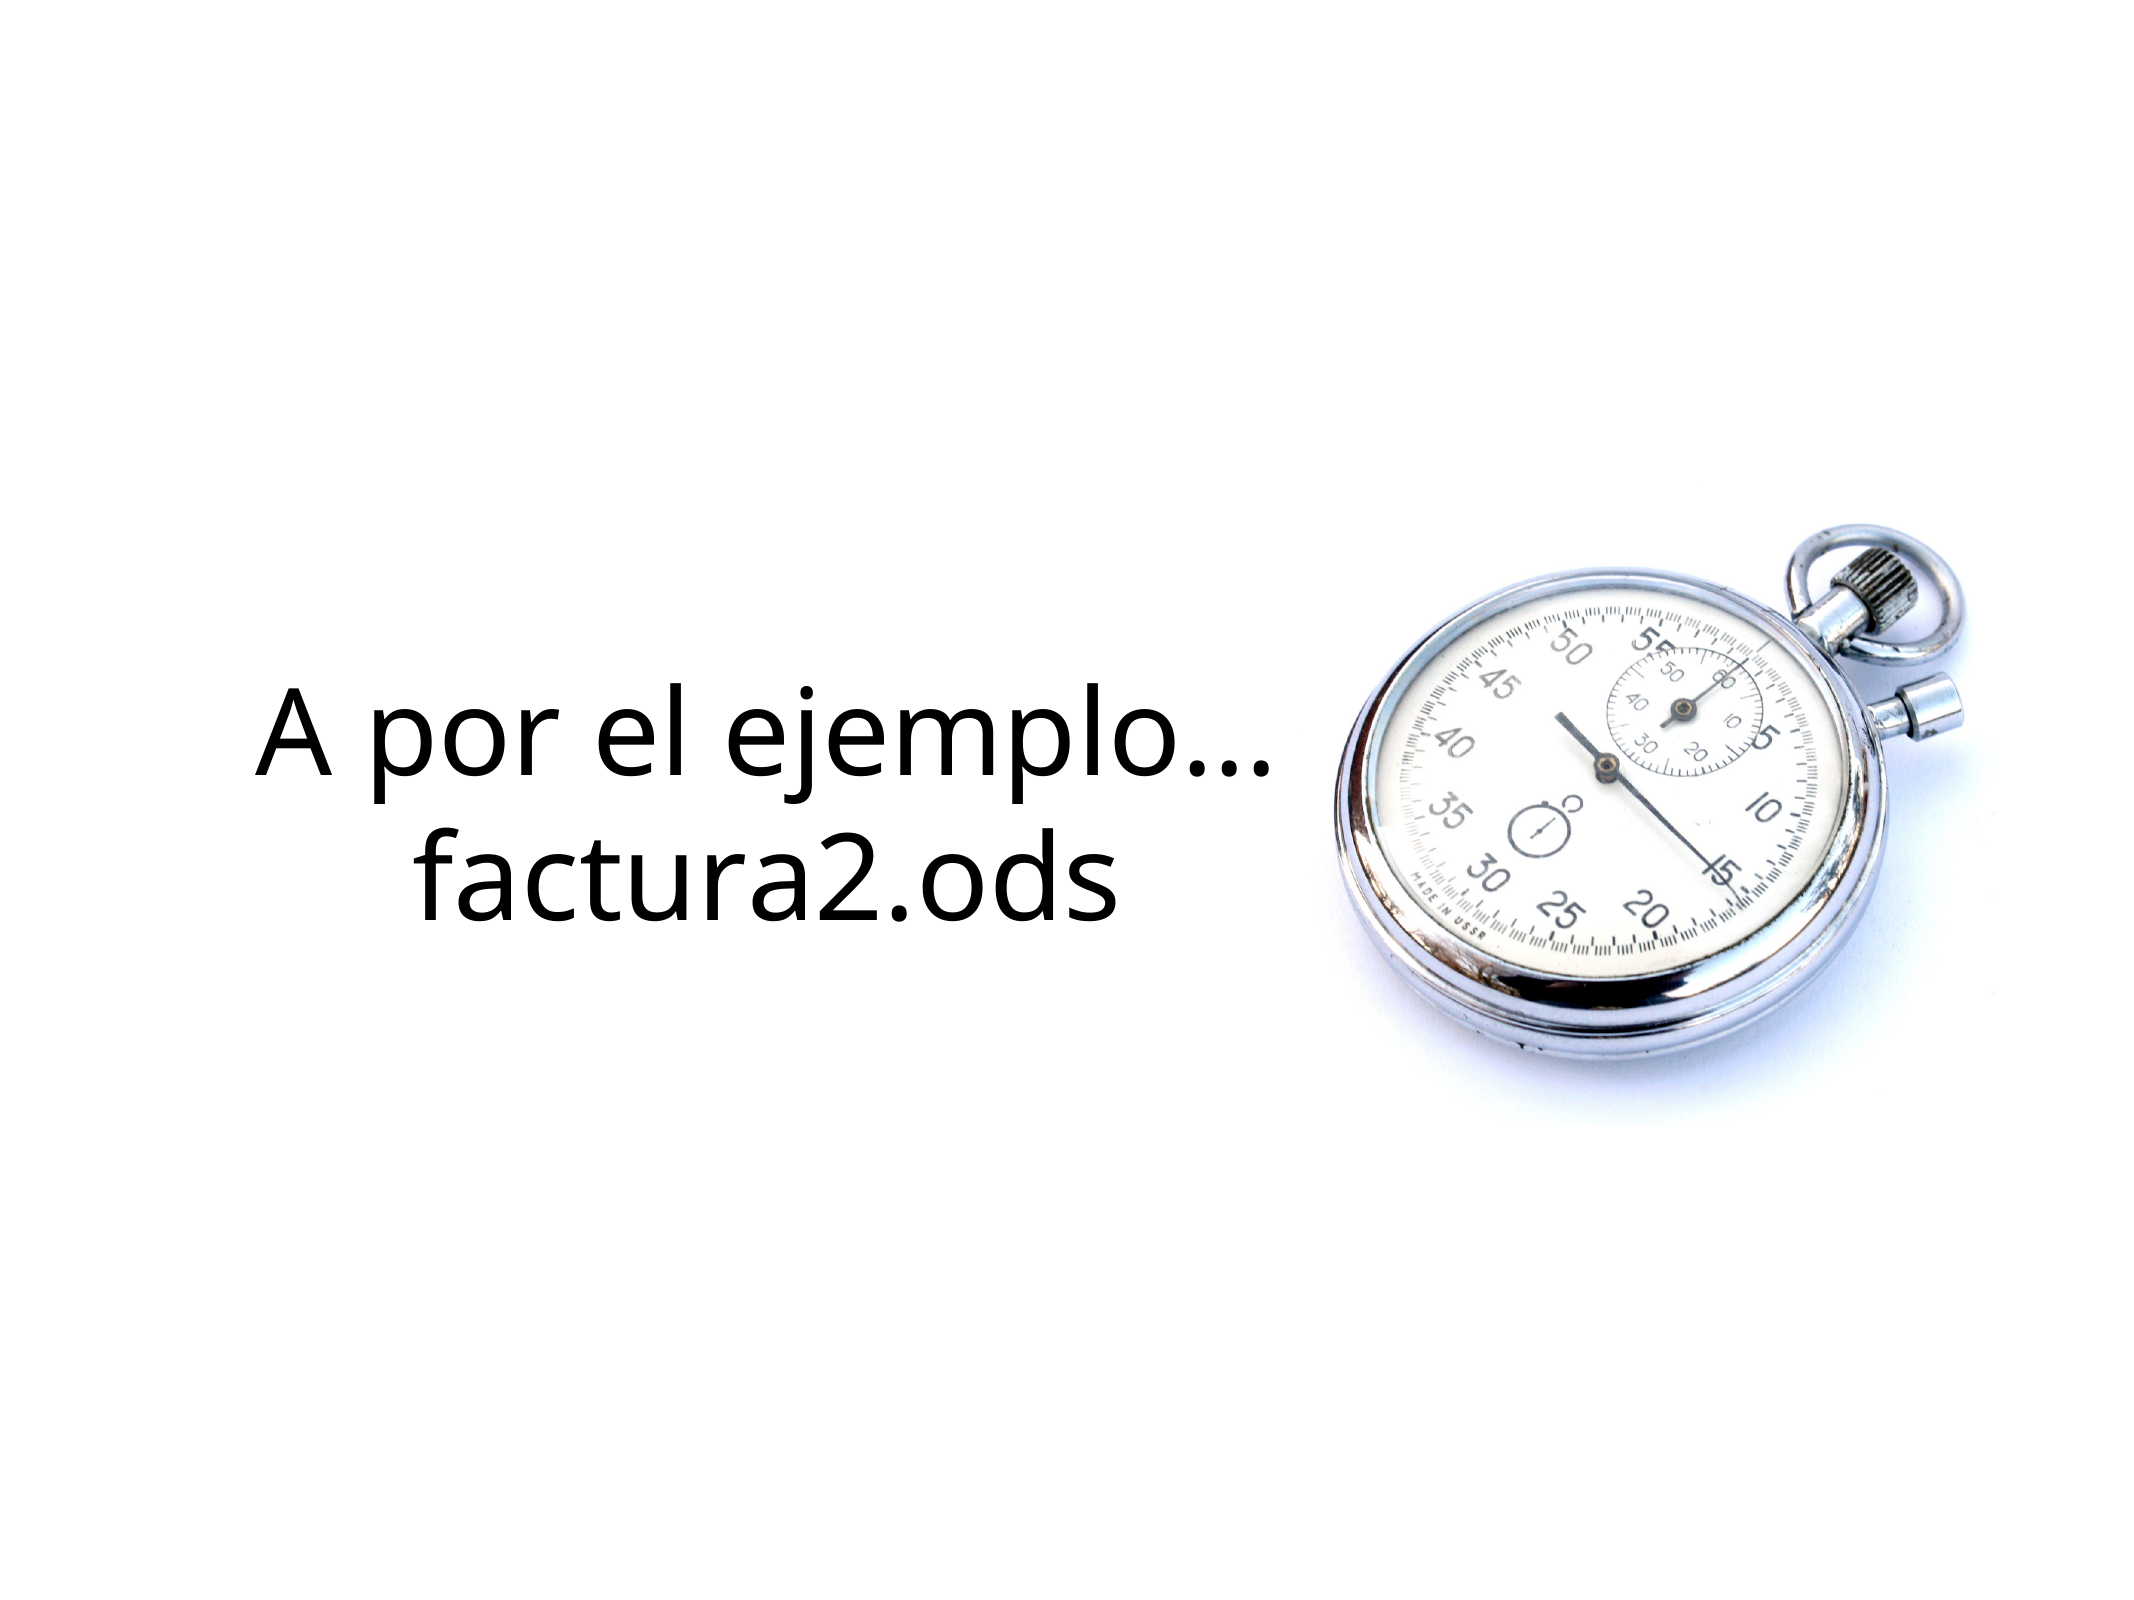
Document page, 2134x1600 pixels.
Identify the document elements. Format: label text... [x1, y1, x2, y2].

title A por el ejemplo... factura2.ods [208, 529, 1269, 1071]
picture [1269, 473, 2034, 1127]
